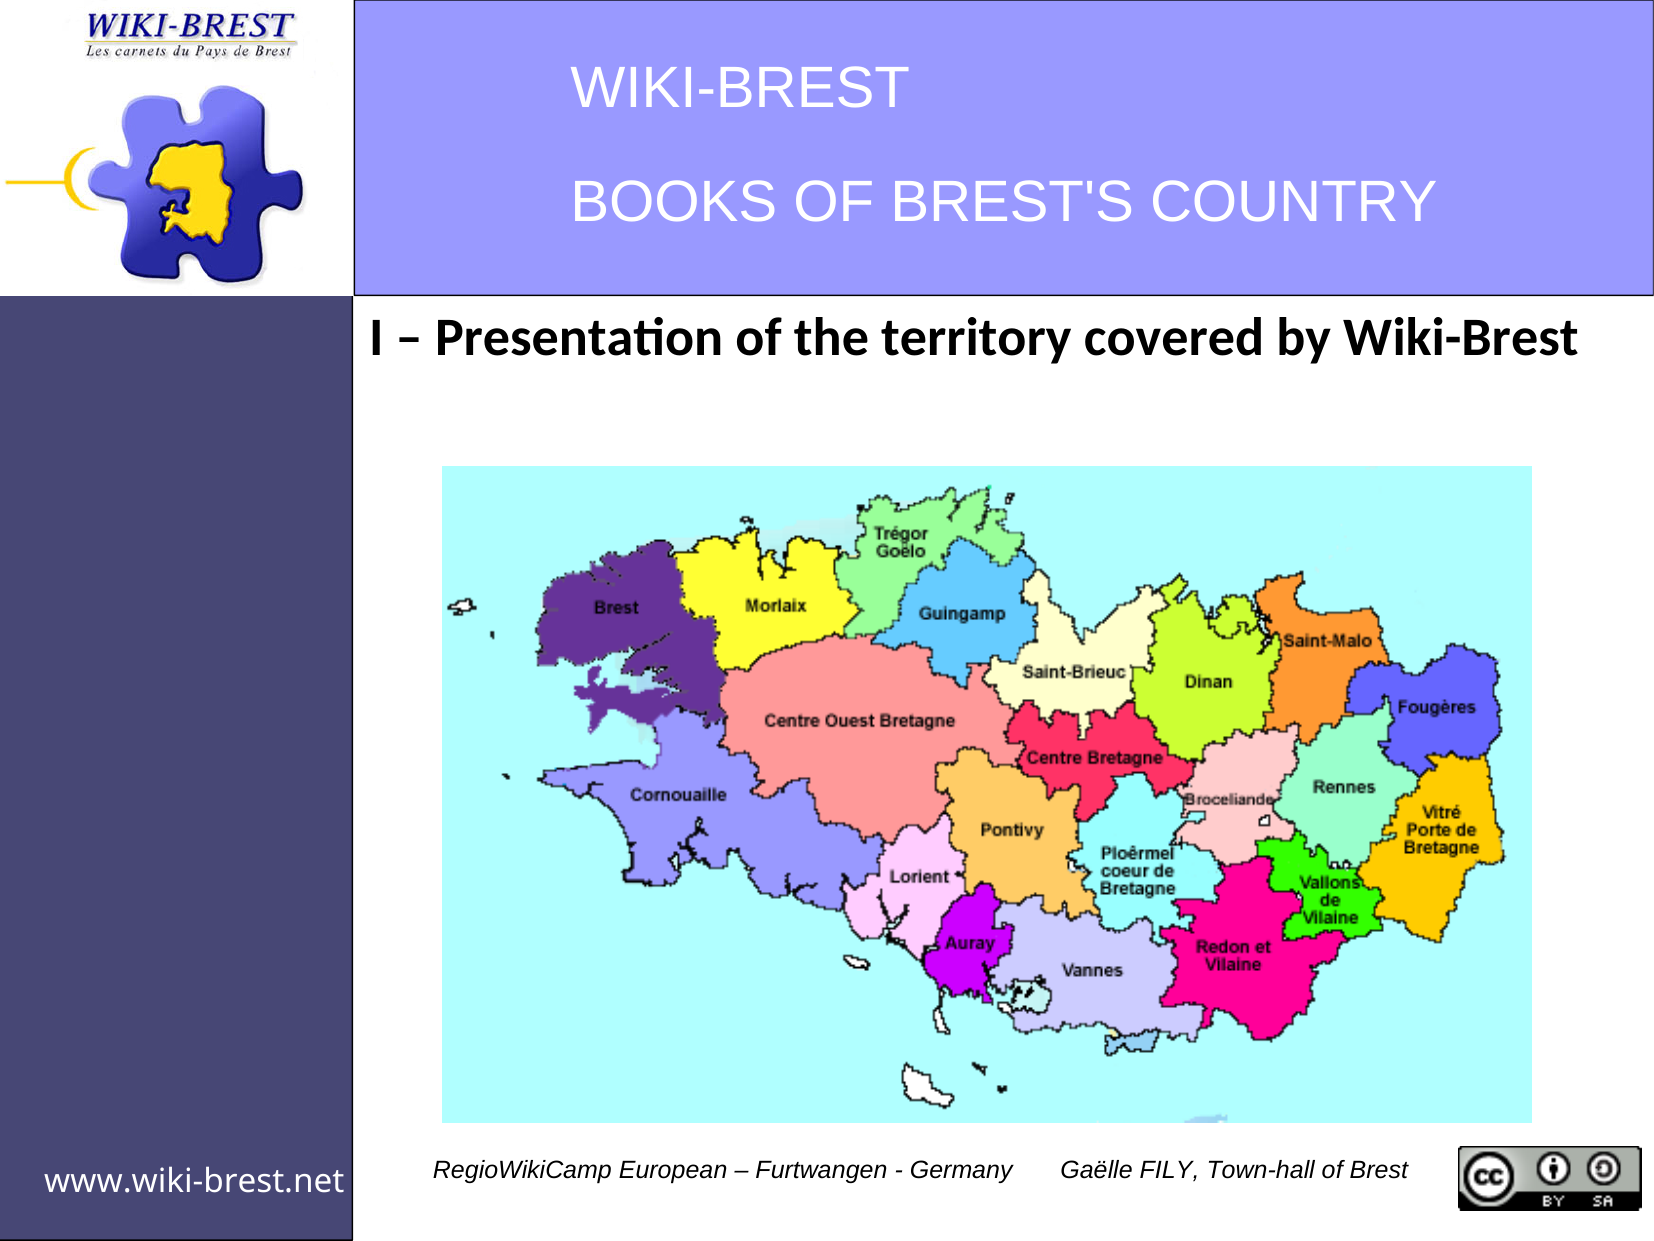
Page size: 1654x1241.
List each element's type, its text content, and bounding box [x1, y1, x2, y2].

picture [1458, 1146, 1642, 1211]
picture [442, 466, 1532, 1123]
picture [0, 0, 353, 296]
text_box I – Presentation of the territory covered by Wiki-Brest [354, 302, 1597, 384]
